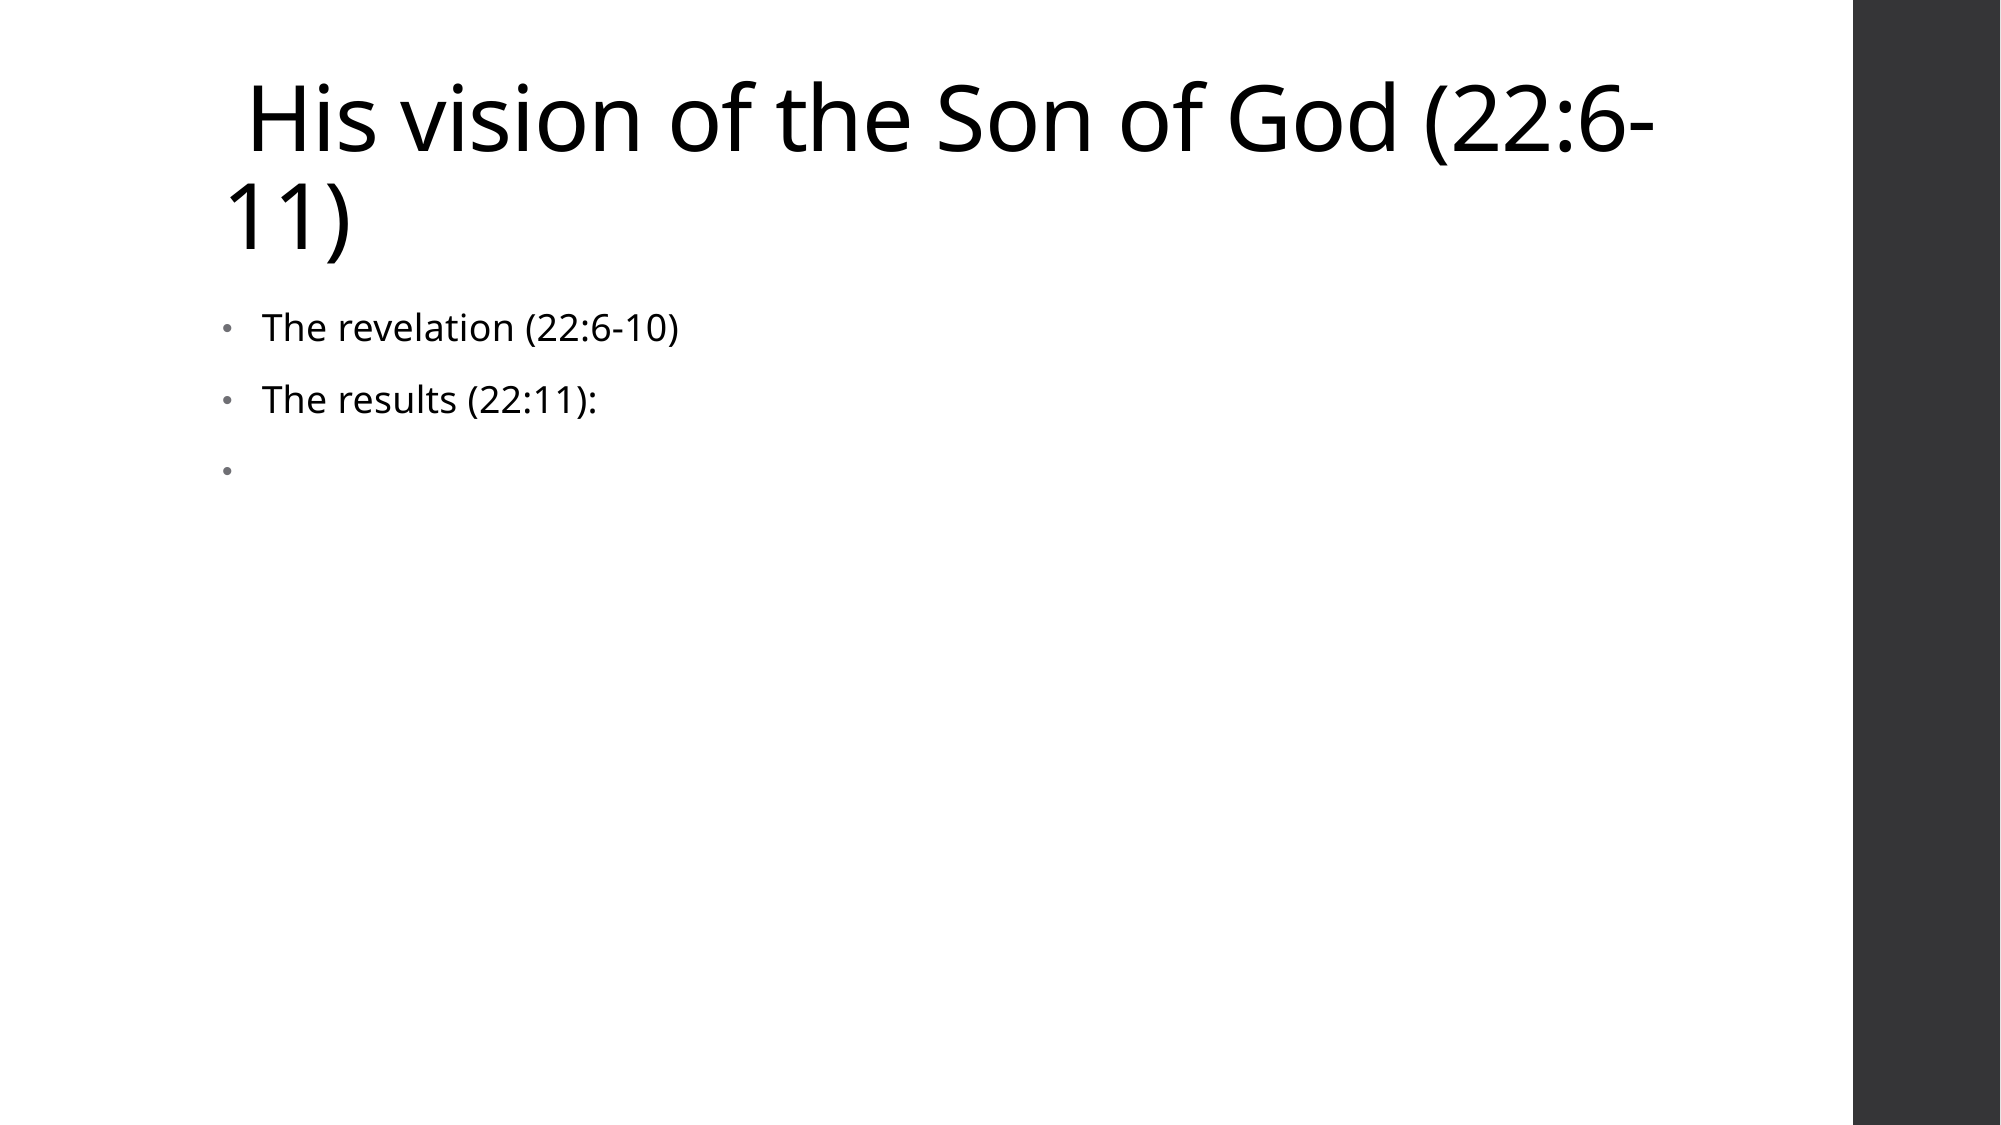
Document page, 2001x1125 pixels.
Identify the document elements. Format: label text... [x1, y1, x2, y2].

title His vision of the Son of God (22:6-11) [206, 60, 1797, 278]
list The revelation (22:6-10) The results (22:11): [206, 299, 1617, 1014]
